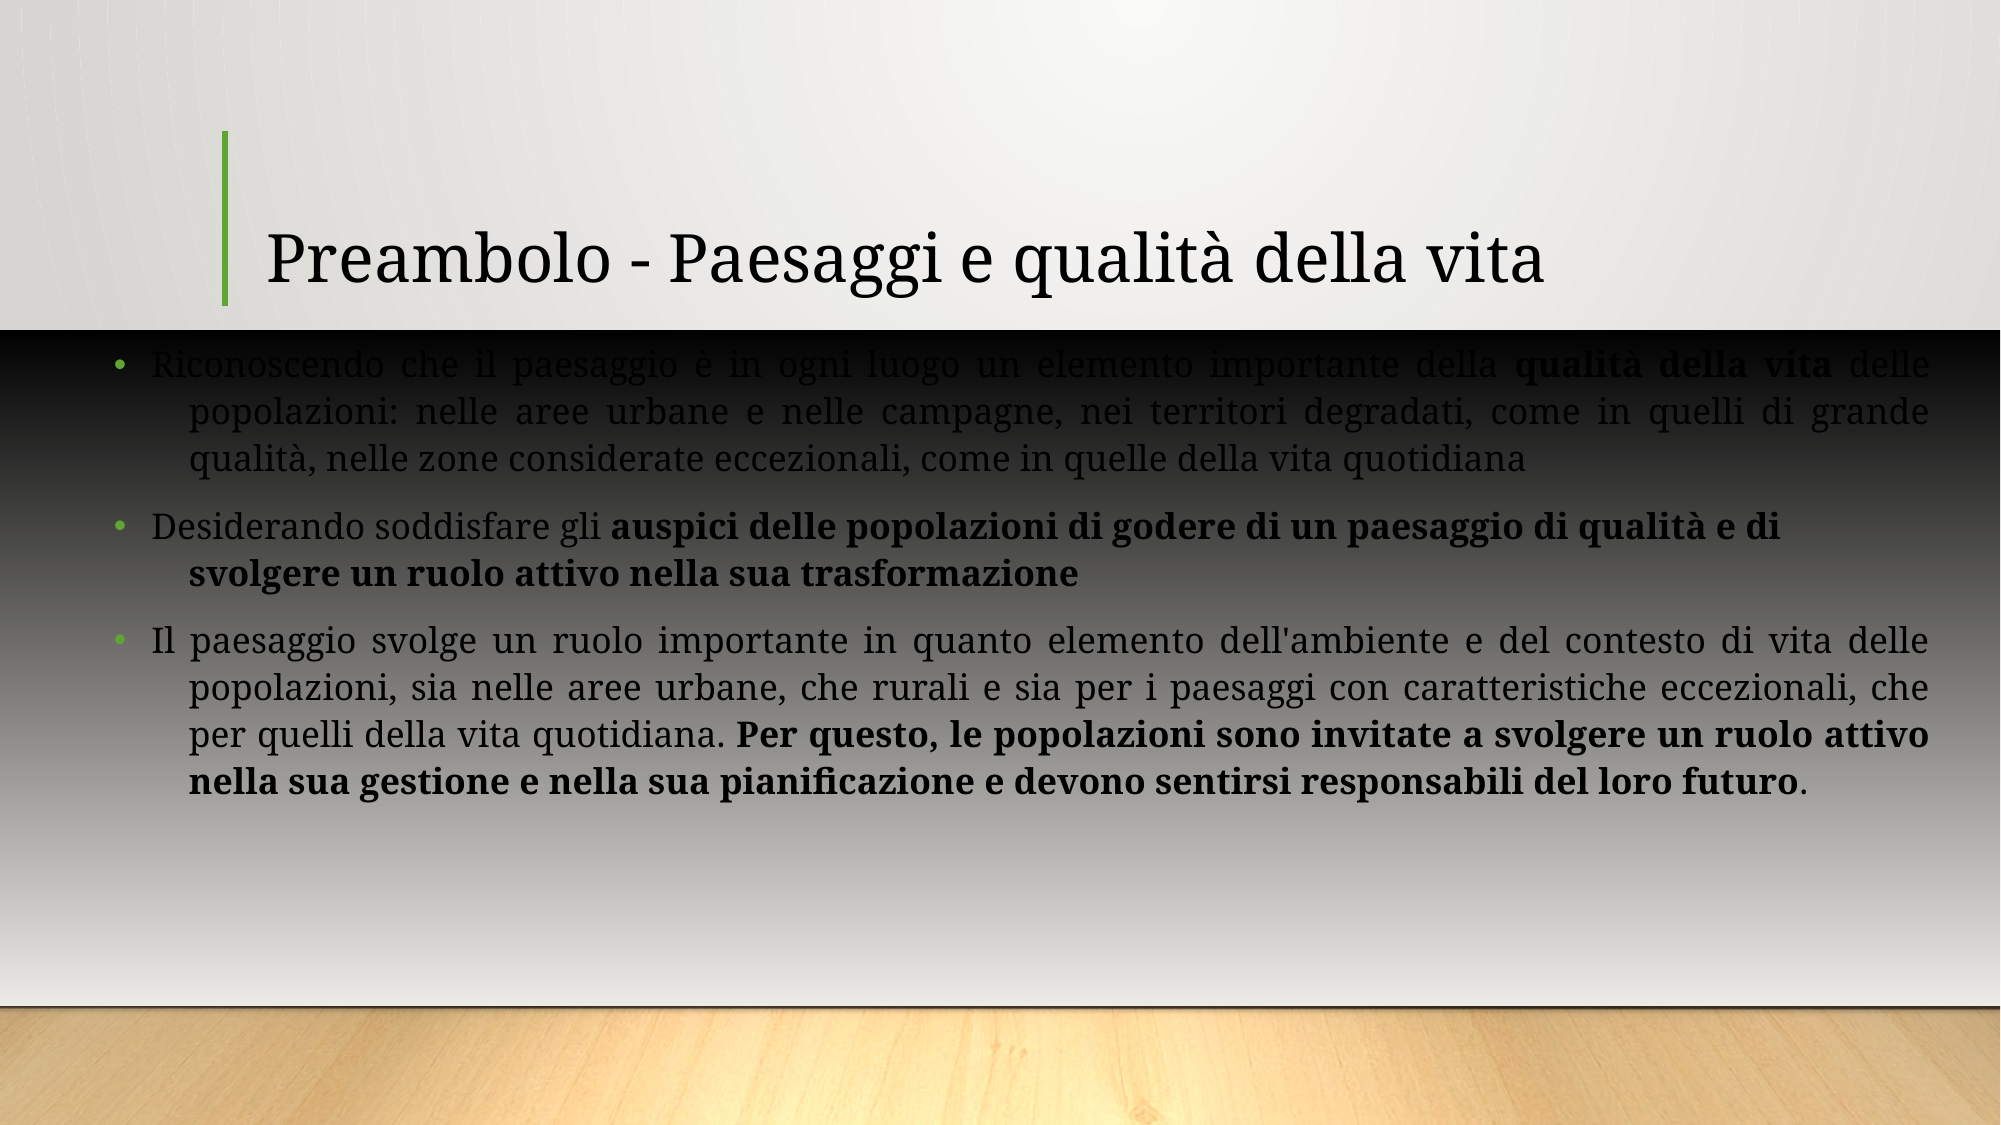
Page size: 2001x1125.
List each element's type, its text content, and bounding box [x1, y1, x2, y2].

title Preambolo - Paesaggi e qualità della vita [251, 131, 1814, 305]
list Riconoscendo che il paesaggio è in ogni luogo un elemento importante della qualità della vita delle popolazioni: nelle aree urbane e nelle campagne, nei territori degradati, come in quelli di grande qualità, nelle zone considerate eccezionali, come in quelle della vita quotidiana Desiderando soddisfare gli auspici delle popolazioni di godere di un paesaggio di qualità e di svolgere un ruolo attivo nella sua trasformazione Il paesaggio svolge un ruolo importante in quanto elemento dell'ambiente e del contesto di vita delle popolazioni, sia nelle aree urbane, che rurali e sia per i paesaggi con caratteristiche eccezionali, che per quelli della vita quotidiana. Per questo, le popolazioni sono invitate a svolgere un ruolo attivo nella sua gestione e nella sua pianificazione e devono sentirsi responsabili del loro futuro. [98, 330, 1946, 897]
